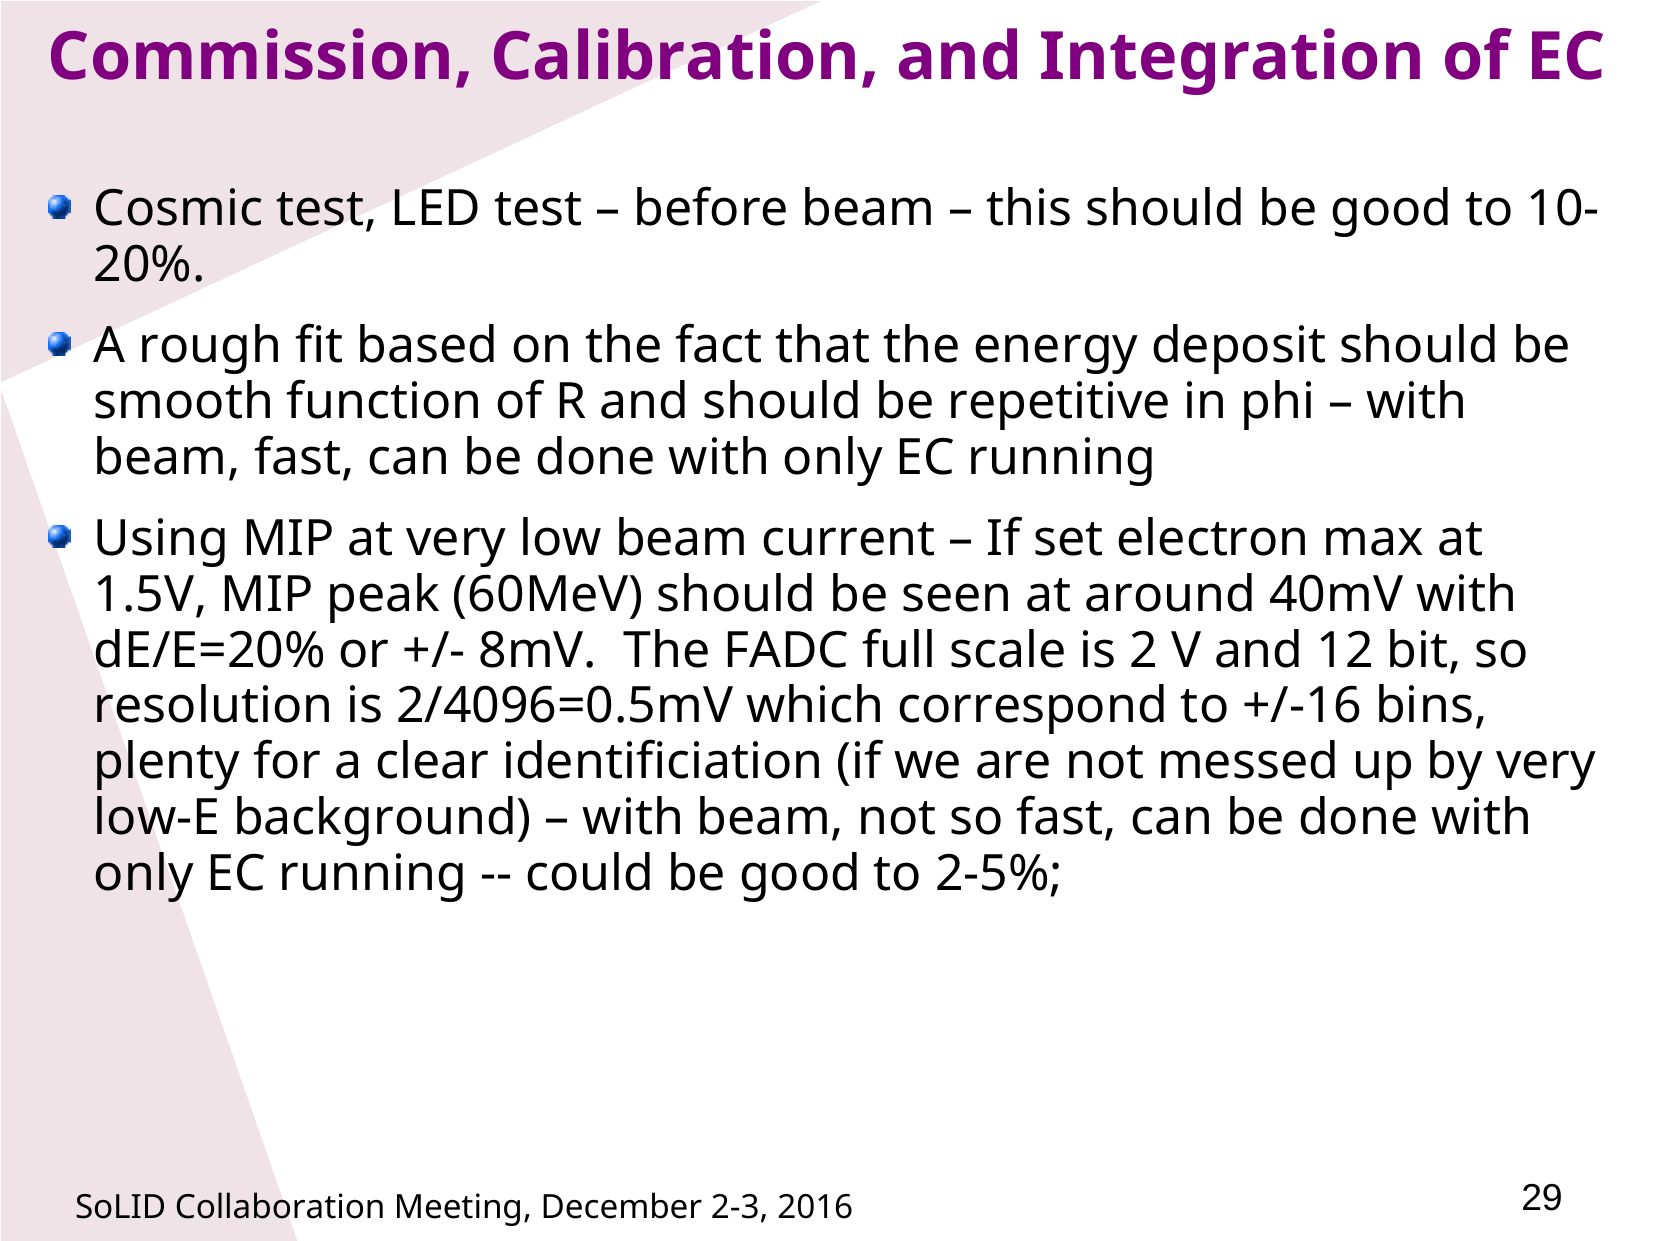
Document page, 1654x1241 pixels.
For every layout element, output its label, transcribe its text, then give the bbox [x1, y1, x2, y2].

text_box Cosmic test, LED test – before beam – this should be good to 10-20%. A rough fit based on the fact that the energy deposit should be smooth function of R and should be repetitive in phi – with beam, fast, can be done with only EC running Using MIP at very low beam current – If set electron max at 1.5V, MIP peak (60MeV) should be seen at around 40mV with dE/E=20% or +/- 8mV. The FADC full scale is 2 V and 12 bit, so resolution is 2/4096=0.5mV which correspond to +/-16 bins, plenty for a clear identificiation (if we are not messed up by very low-E background) – with beam, not so fast, can be done with only EC running -- could be good to 2-5%; [33, 173, 1625, 1075]
title Commission, Calibration, and Integration of EC [0, 12, 1653, 151]
